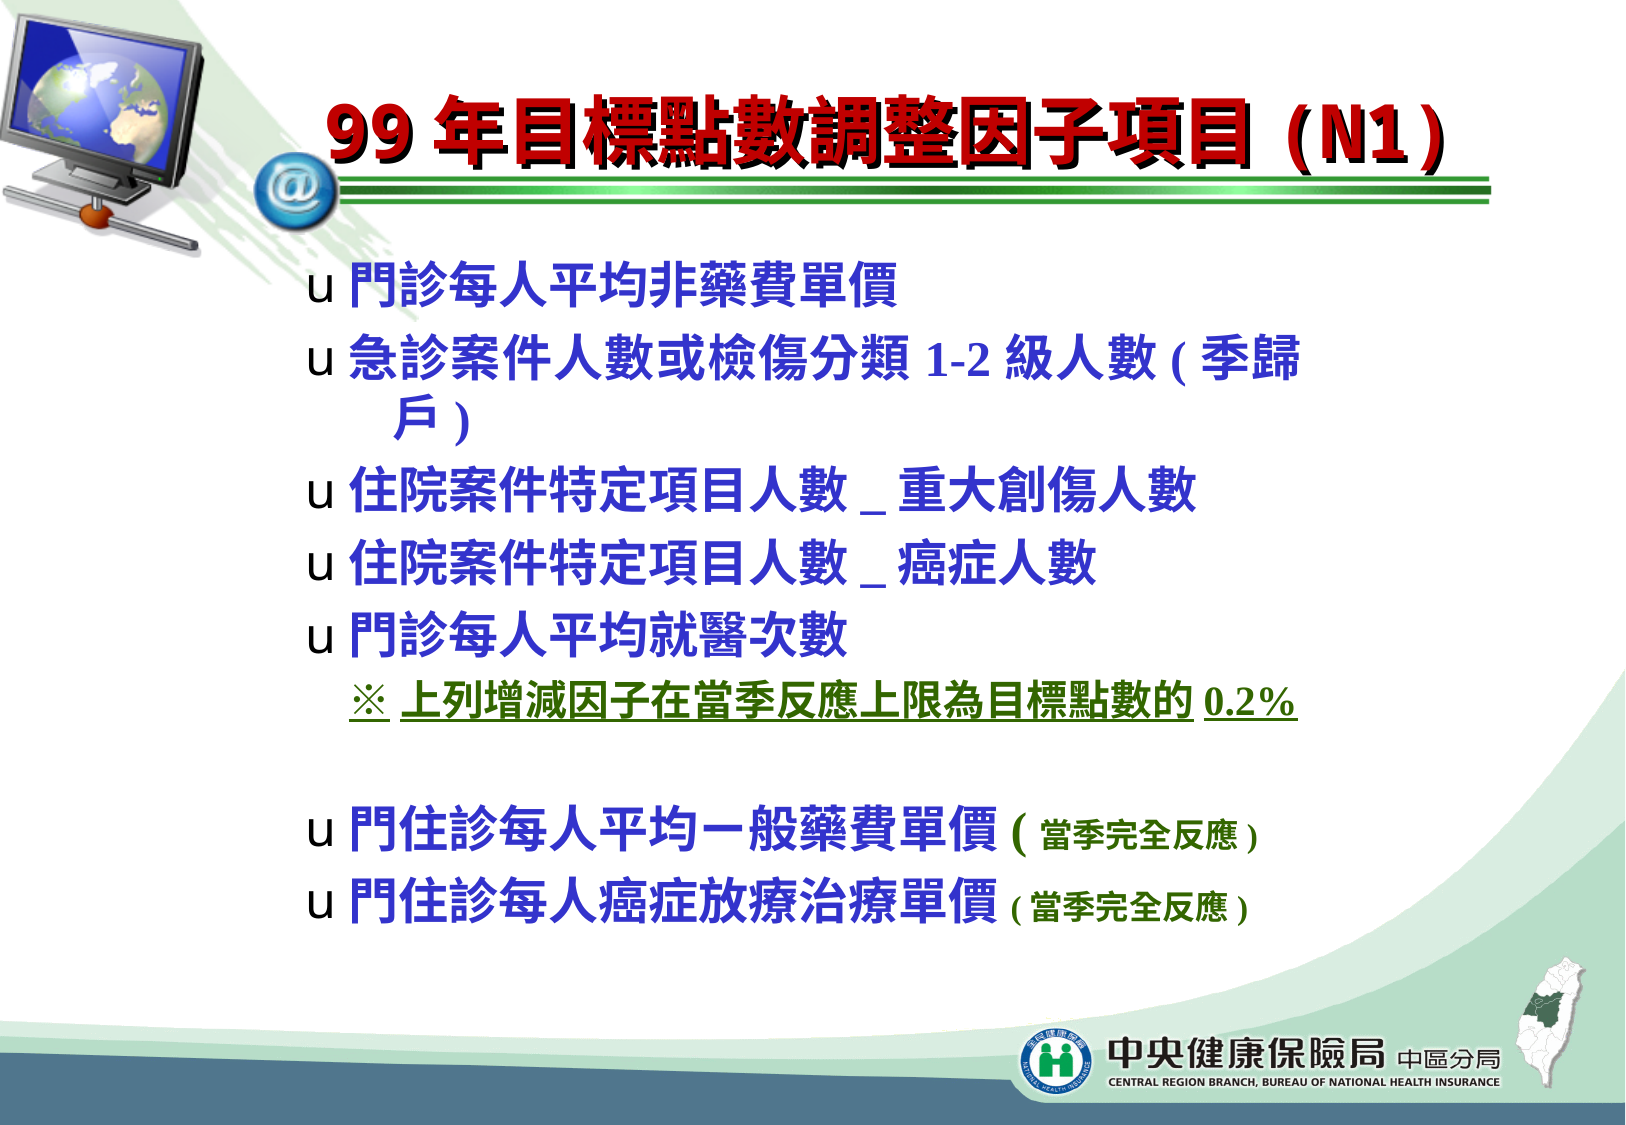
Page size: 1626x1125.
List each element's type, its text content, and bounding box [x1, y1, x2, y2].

text_box 門診每人平均非藥費單價 急診案件人數或檢傷分類1-2級人數(季歸戶) 住院案件特定項目人數_重大創傷人數 住院案件特定項目人數_癌症人數 門診每人平均就醫次數 ※上列增減因子在當季反應上限為目標點數的0.2% 門住診每人平均ㄧ般藥費單價(當季完全反應) 門住診每人癌症放療治療單價(當季完全反應) [203, 246, 1317, 1090]
text_box 99年目標點數調整因子項目(N1) [308, 35, 1515, 223]
